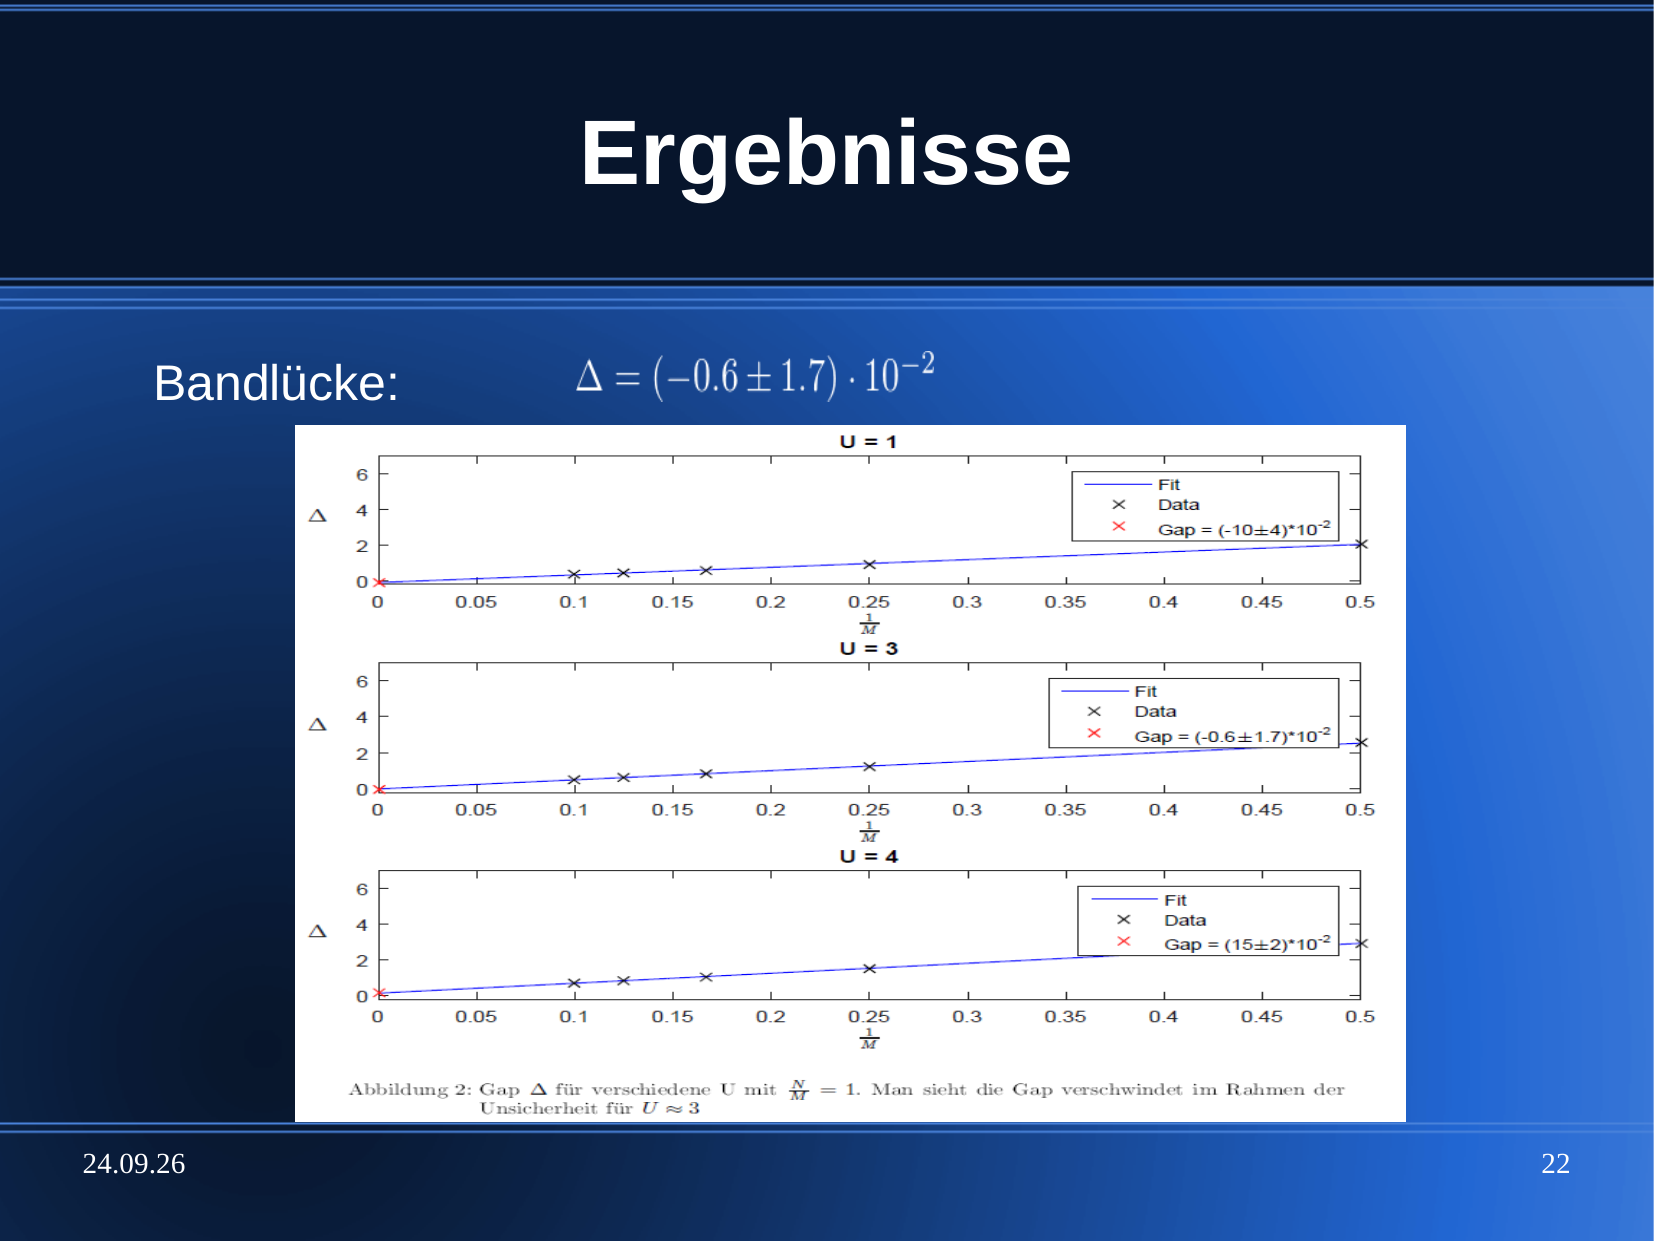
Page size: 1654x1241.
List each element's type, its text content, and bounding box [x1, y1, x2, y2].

list Bandlücke: [82, 355, 1571, 1058]
picture [0, 0, 1654, 1241]
title Ergebnisse [82, 49, 1571, 257]
